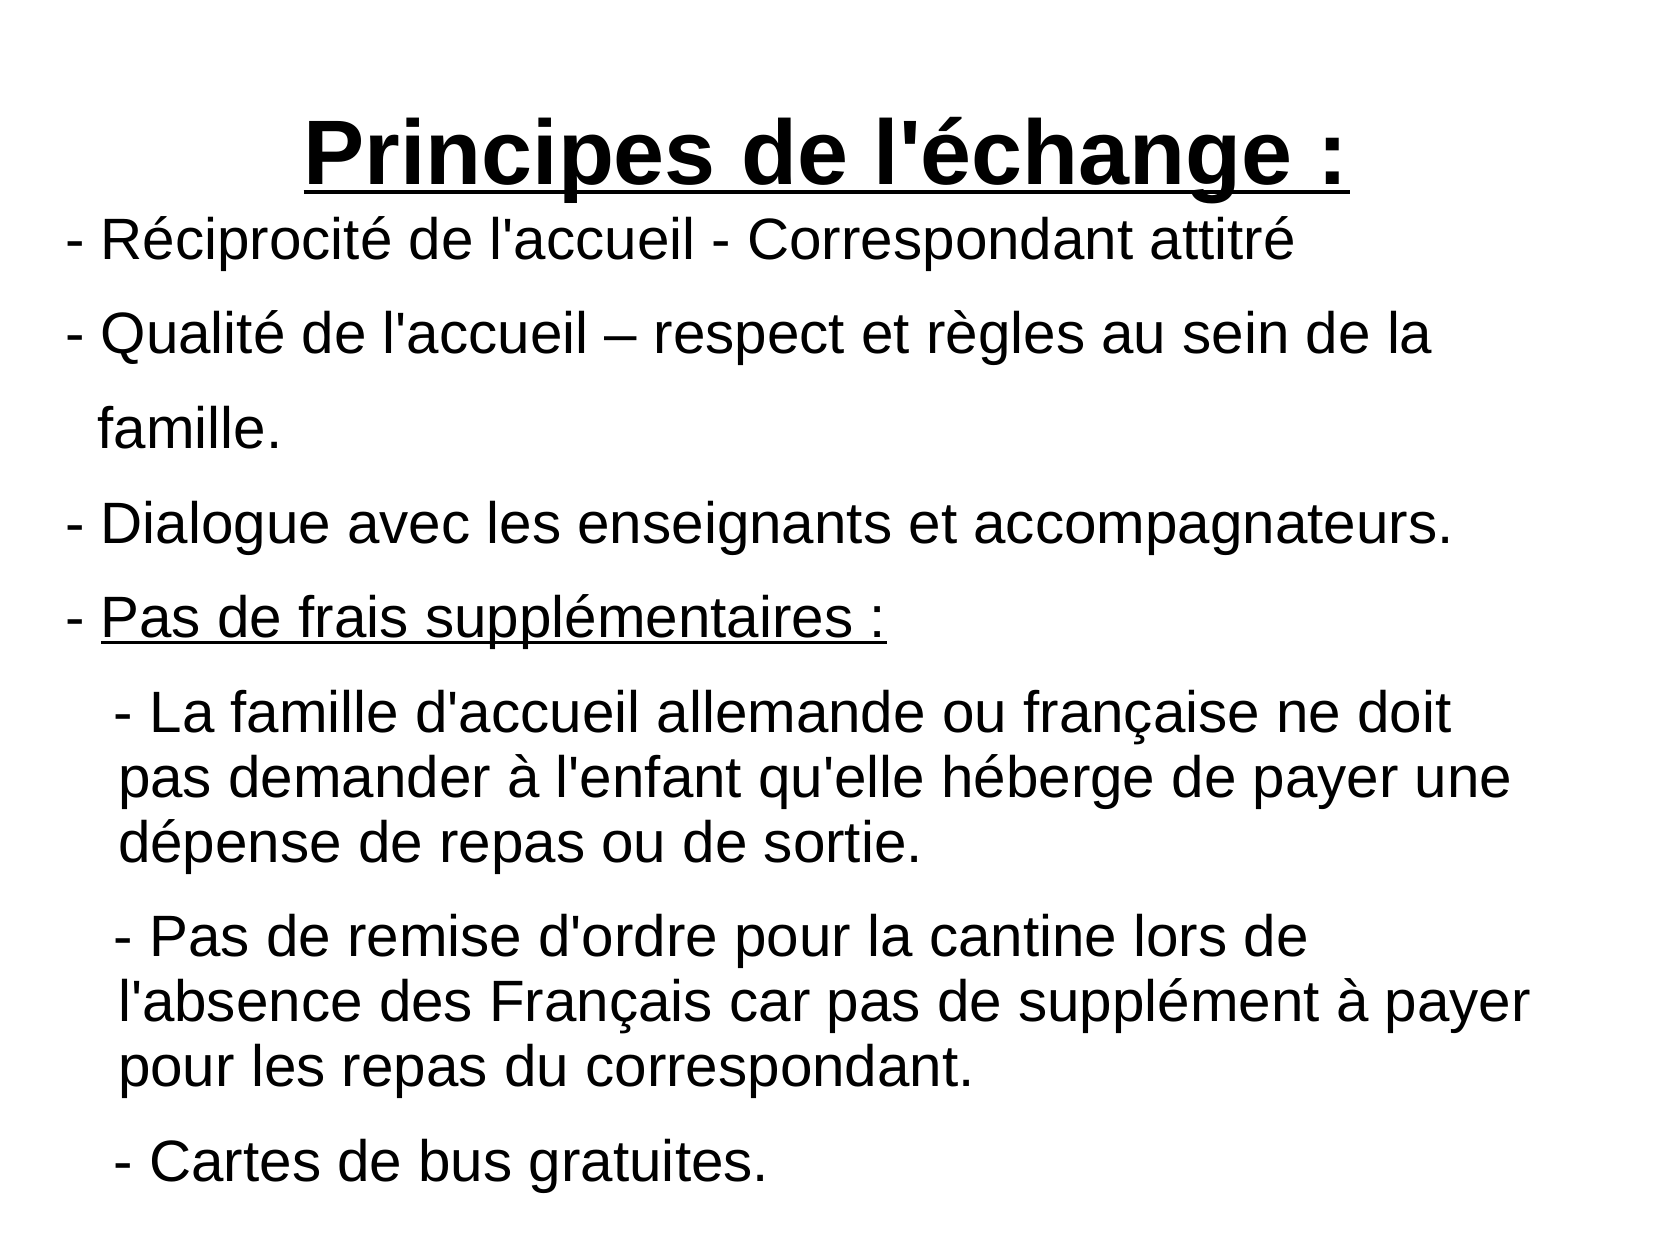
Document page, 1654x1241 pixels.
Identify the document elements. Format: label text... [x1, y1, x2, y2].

list - Réciprocité de l'accueil - Correspondant attitré - Qualité de l'accueil – respect et règles au sein de la famille. - Dialogue avec les enseignants et accompagnateurs. - Pas de frais supplémentaires : - La famille d'accueil allemande ou française ne doit pas demander à l'enfant qu'elle héberge de payer une dépense de repas ou de sortie. - Pas de remise d'ordre pour la cantine lors de l'absence des Français car pas de supplément à payer pour les repas du correspondant. - Cartes de bus gratuites. [47, 206, 1536, 1241]
title Principes de l'échange : [82, 56, 1571, 250]
